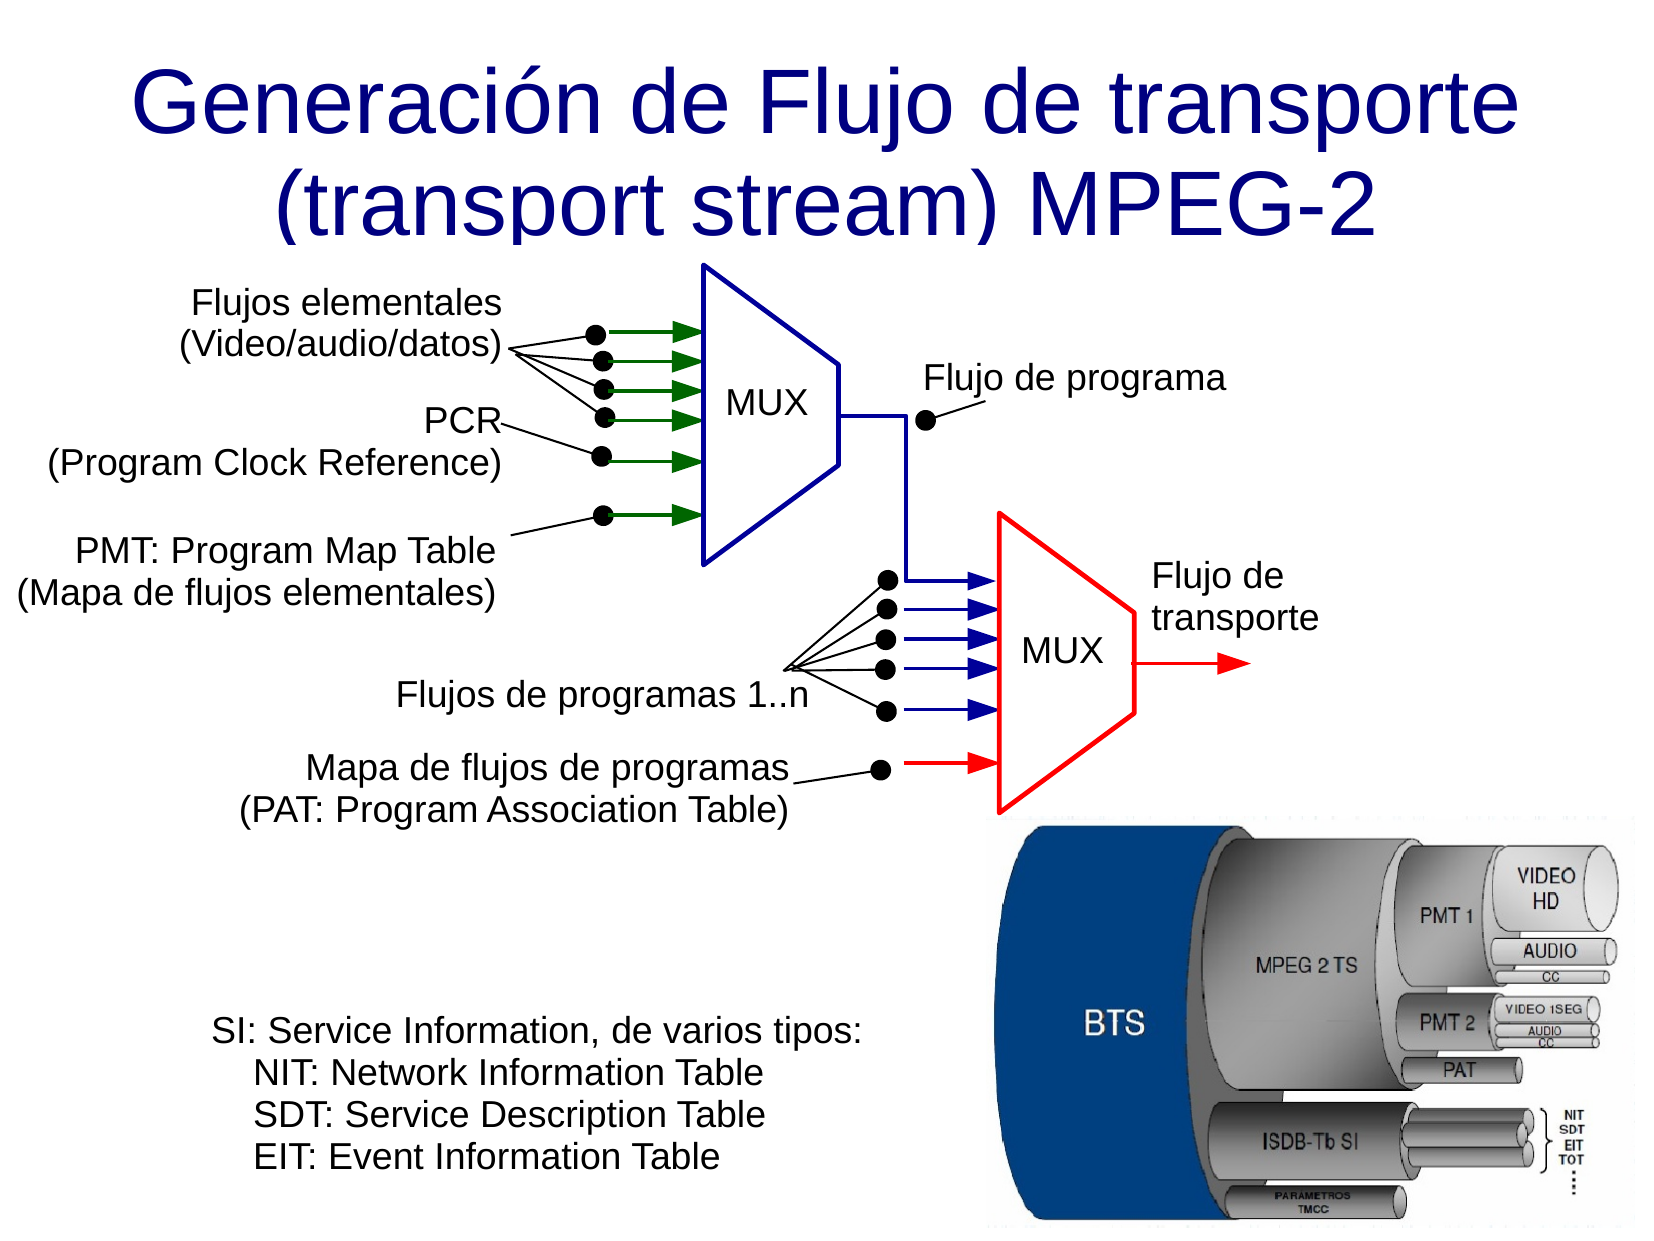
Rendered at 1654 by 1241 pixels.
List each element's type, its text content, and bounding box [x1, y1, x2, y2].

chart [11, 244, 1337, 850]
text_box SI: Service Information, de varios tipos: NIT: Network Information Table SDT: Service Description Table EIT: Event Information Table [196, 1001, 878, 1185]
title Generación de Flujo de transporte (transport stream) MPEG-2 [82, 49, 1571, 257]
picture [986, 816, 1635, 1228]
